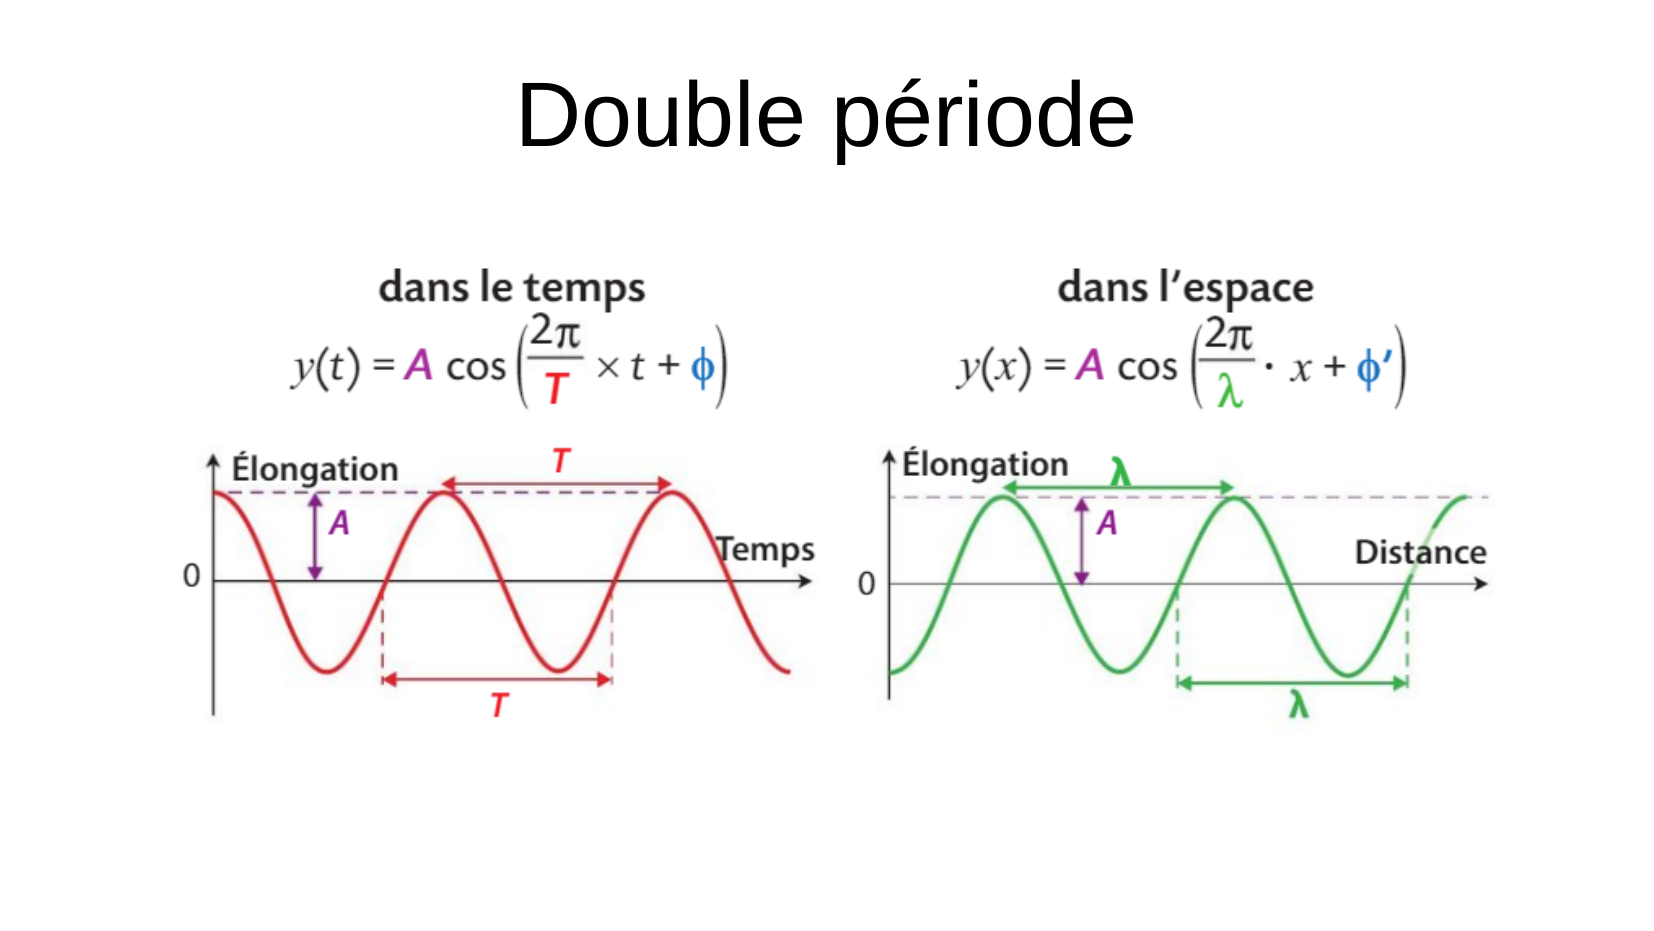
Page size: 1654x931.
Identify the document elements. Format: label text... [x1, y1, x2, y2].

title Double période [82, 37, 1571, 193]
picture [174, 259, 1524, 732]
